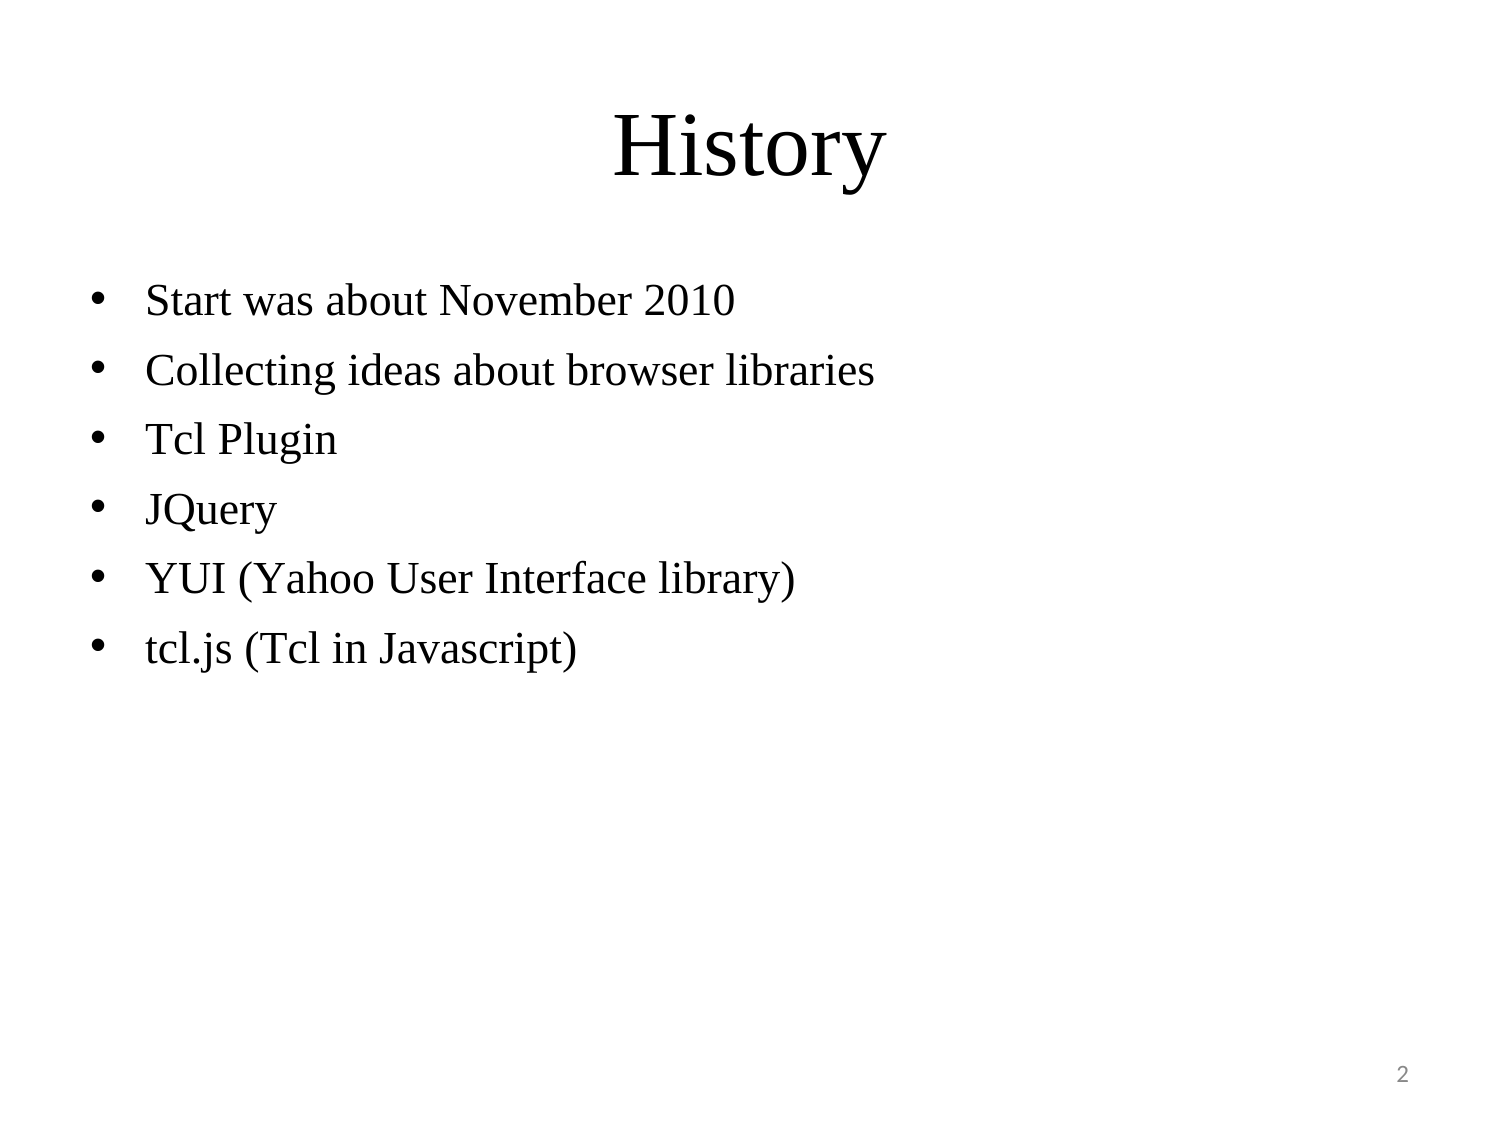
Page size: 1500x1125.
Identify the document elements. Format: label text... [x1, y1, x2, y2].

text_box Start was about November 2010 Collecting ideas about browser libraries Tcl Plugin JQuery YUI (Yahoo User Interface library) tcl.js (Tcl in Javascript) [75, 262, 1426, 1005]
text_box History [75, 45, 1426, 233]
